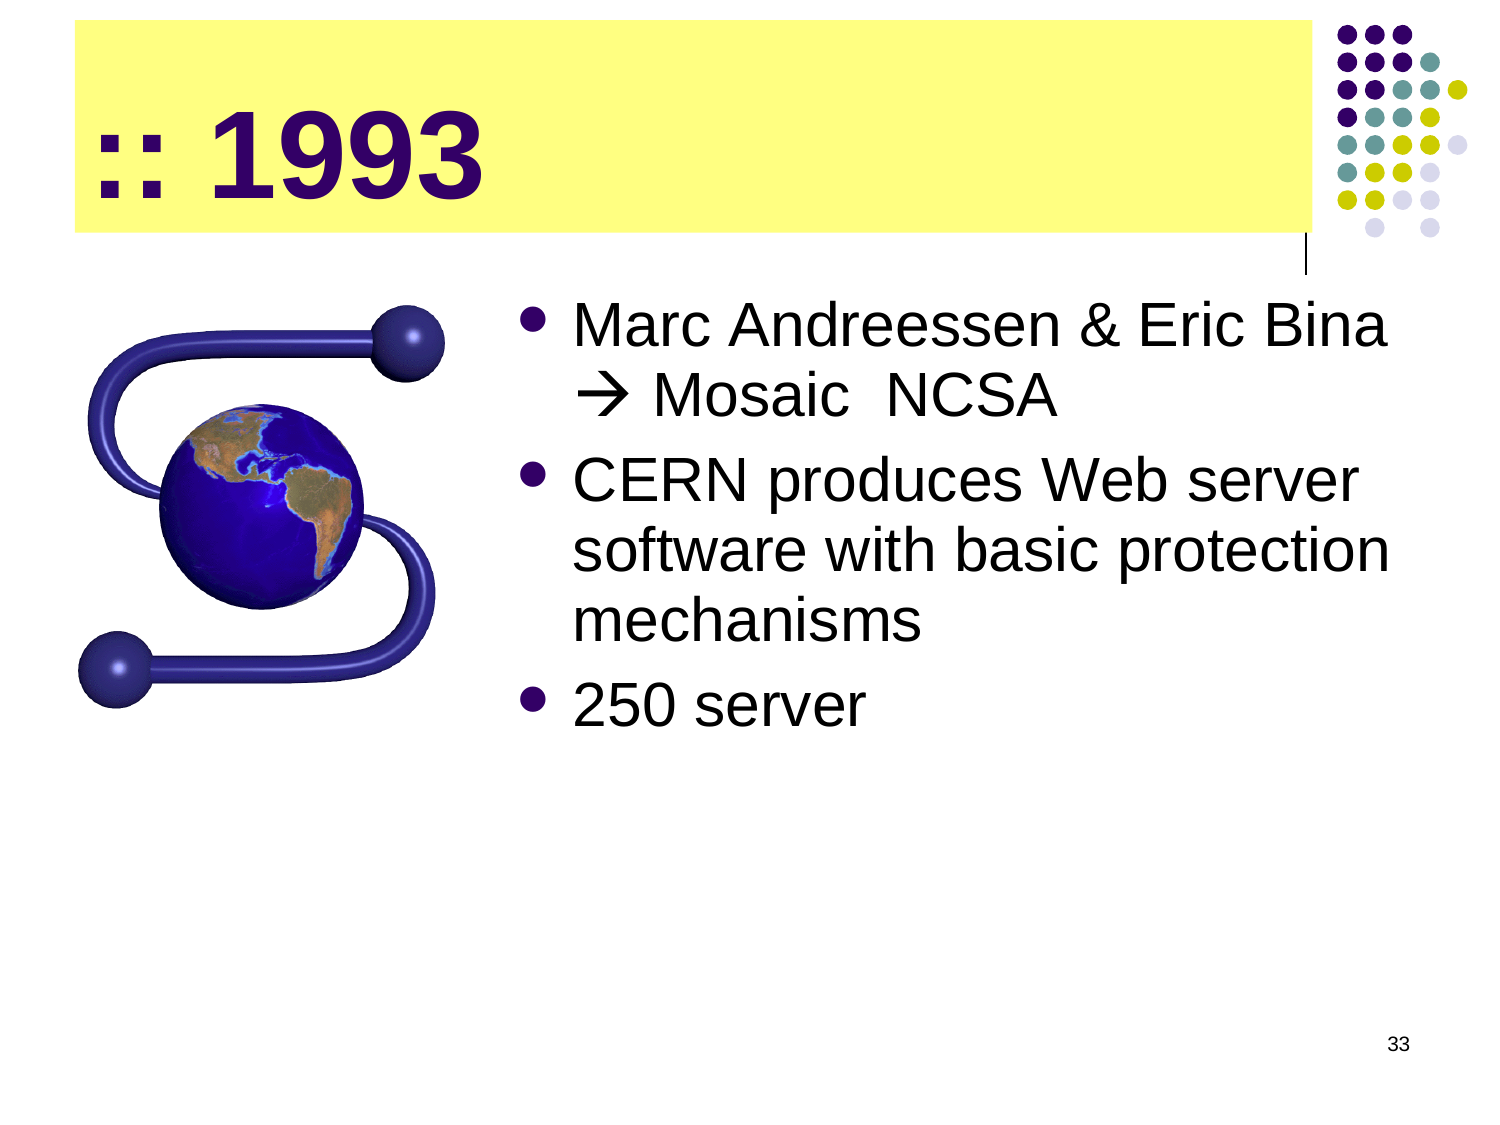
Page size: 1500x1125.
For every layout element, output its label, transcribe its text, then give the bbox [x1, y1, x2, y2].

picture [76, 302, 447, 710]
list Marc Andreessen & Eric Bina  Mosaic NCSA CERN produces Web server software with basic protection mechanisms 250 server [501, 282, 1426, 1006]
title :: 1993 [74, 20, 1313, 233]
